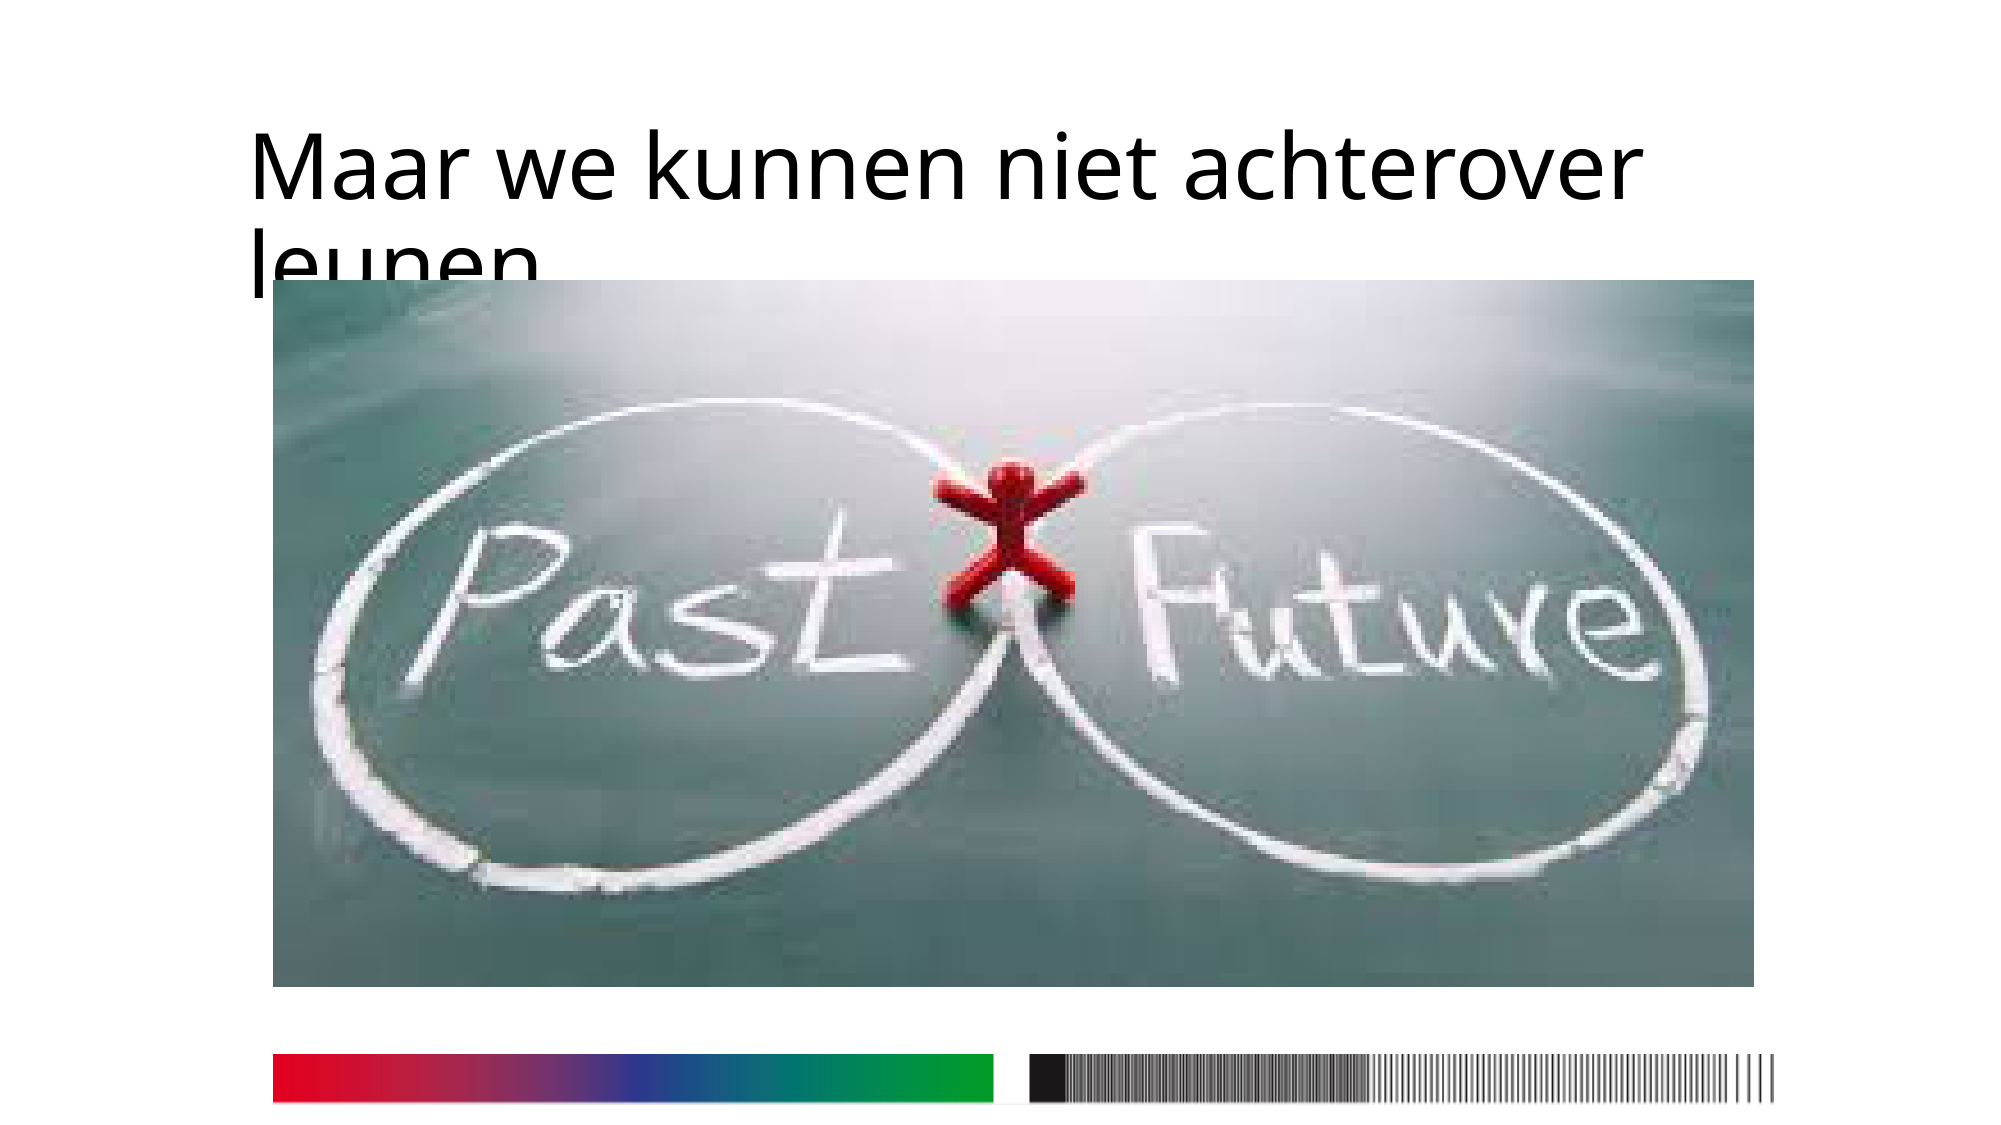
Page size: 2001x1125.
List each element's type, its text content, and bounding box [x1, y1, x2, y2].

picture [273, 1054, 1774, 1125]
text_box Maar we kunnen niet achterover leunen [232, 113, 1756, 214]
picture [273, 280, 1754, 987]
